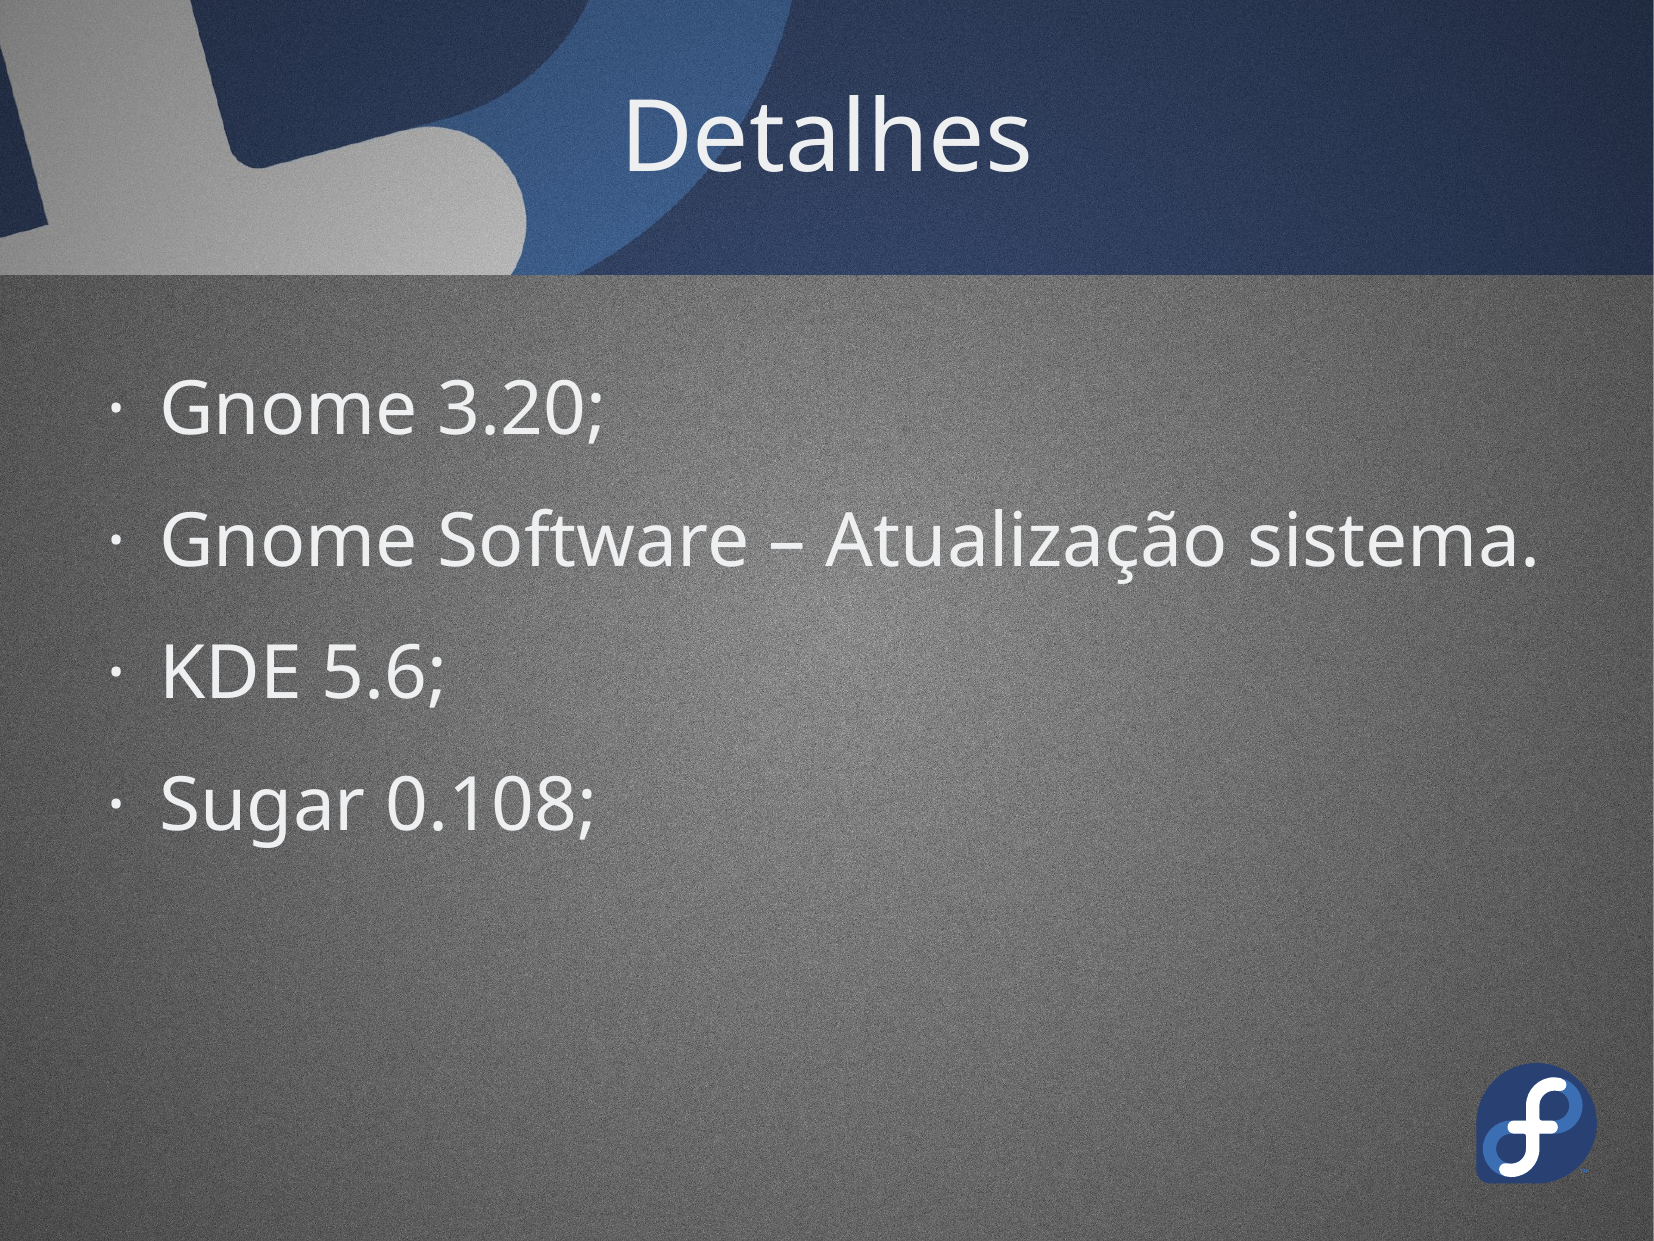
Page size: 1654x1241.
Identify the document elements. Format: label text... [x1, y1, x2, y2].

picture [0, 0, 1654, 1241]
list Gnome 3.20; Gnome Software – Atualização sistema. KDE 5.6; Sugar 0.108; [88, 354, 1565, 1111]
title Detalhes [88, 29, 1565, 237]
